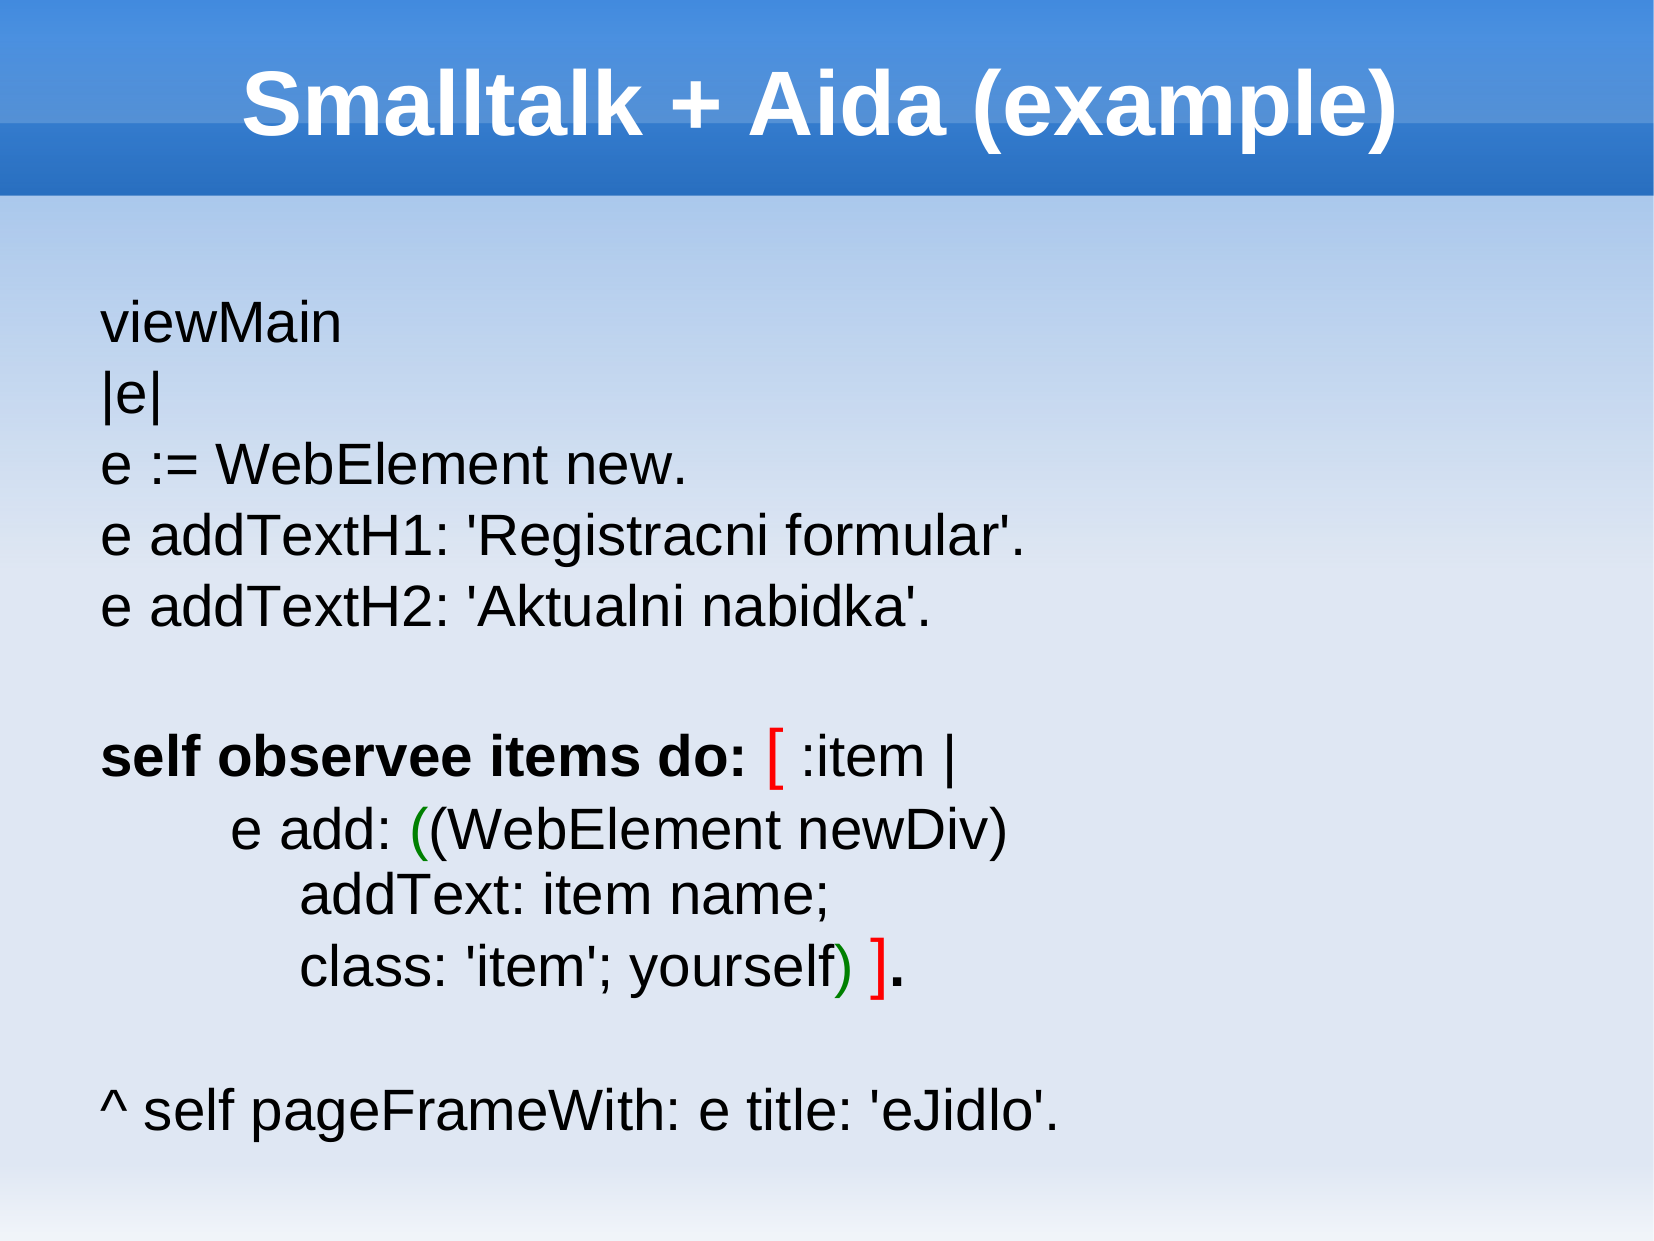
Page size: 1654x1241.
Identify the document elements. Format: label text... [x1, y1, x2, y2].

list viewMain |e| e := WebElement new. e addTextH1: 'Registracni formular'. e addTextH2: 'Aktualni nabidka'. self observee items do: [ :item | e add: ((WebElement newDiv) addText: item name; class: 'item'; yourself) ]. ^ self pageFrameWith: e title: 'eJidlo'. [82, 290, 1571, 1152]
title Smalltalk + Aida (example) [76, 7, 1565, 200]
picture [0, 0, 1654, 1241]
